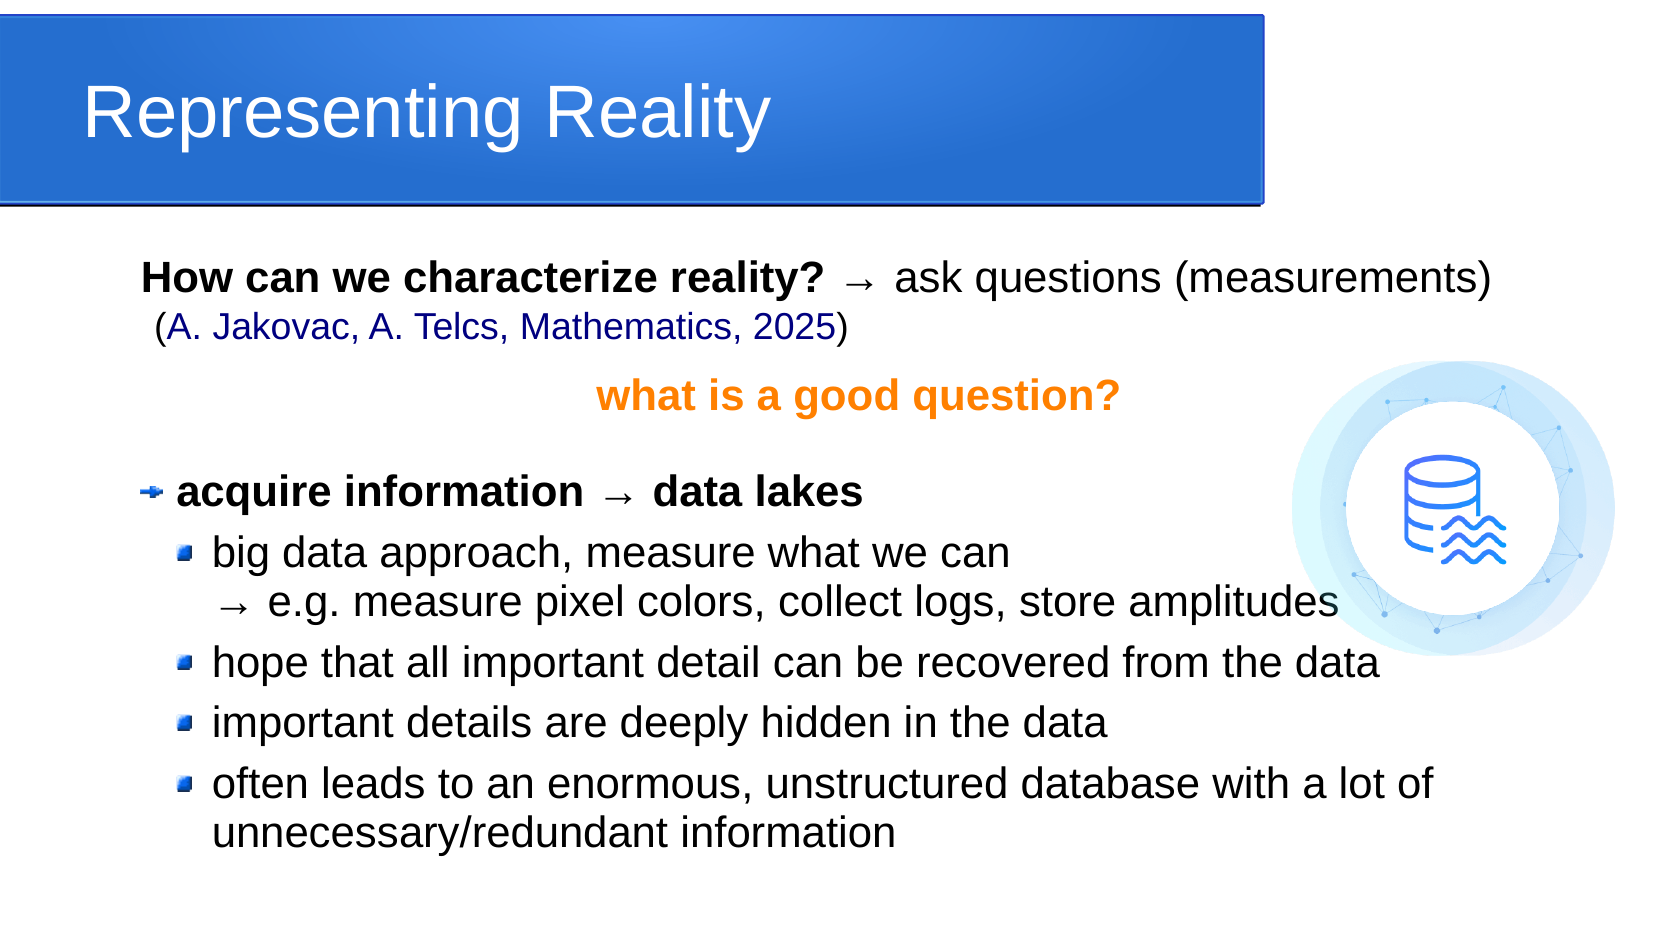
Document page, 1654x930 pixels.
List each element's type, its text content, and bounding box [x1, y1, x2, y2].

text_box How can we characterize reality? → ask questions (measurements) what is a good question? acquire information → data lakes big data approach, measure what we can → e.g. measure pixel colors, collect logs, store amplitudes hope that all important detail can be recovered from the data important details are deeply hidden in the data often leads to an enormous, unstructured database with a lot of unnecessary/redundant information [126, 245, 1592, 878]
picture [1268, 353, 1638, 683]
text_box (A. Jakovac, A. Telcs, Mathematics, 2025) [139, 298, 883, 356]
title Representing Reality [82, 35, 1234, 189]
